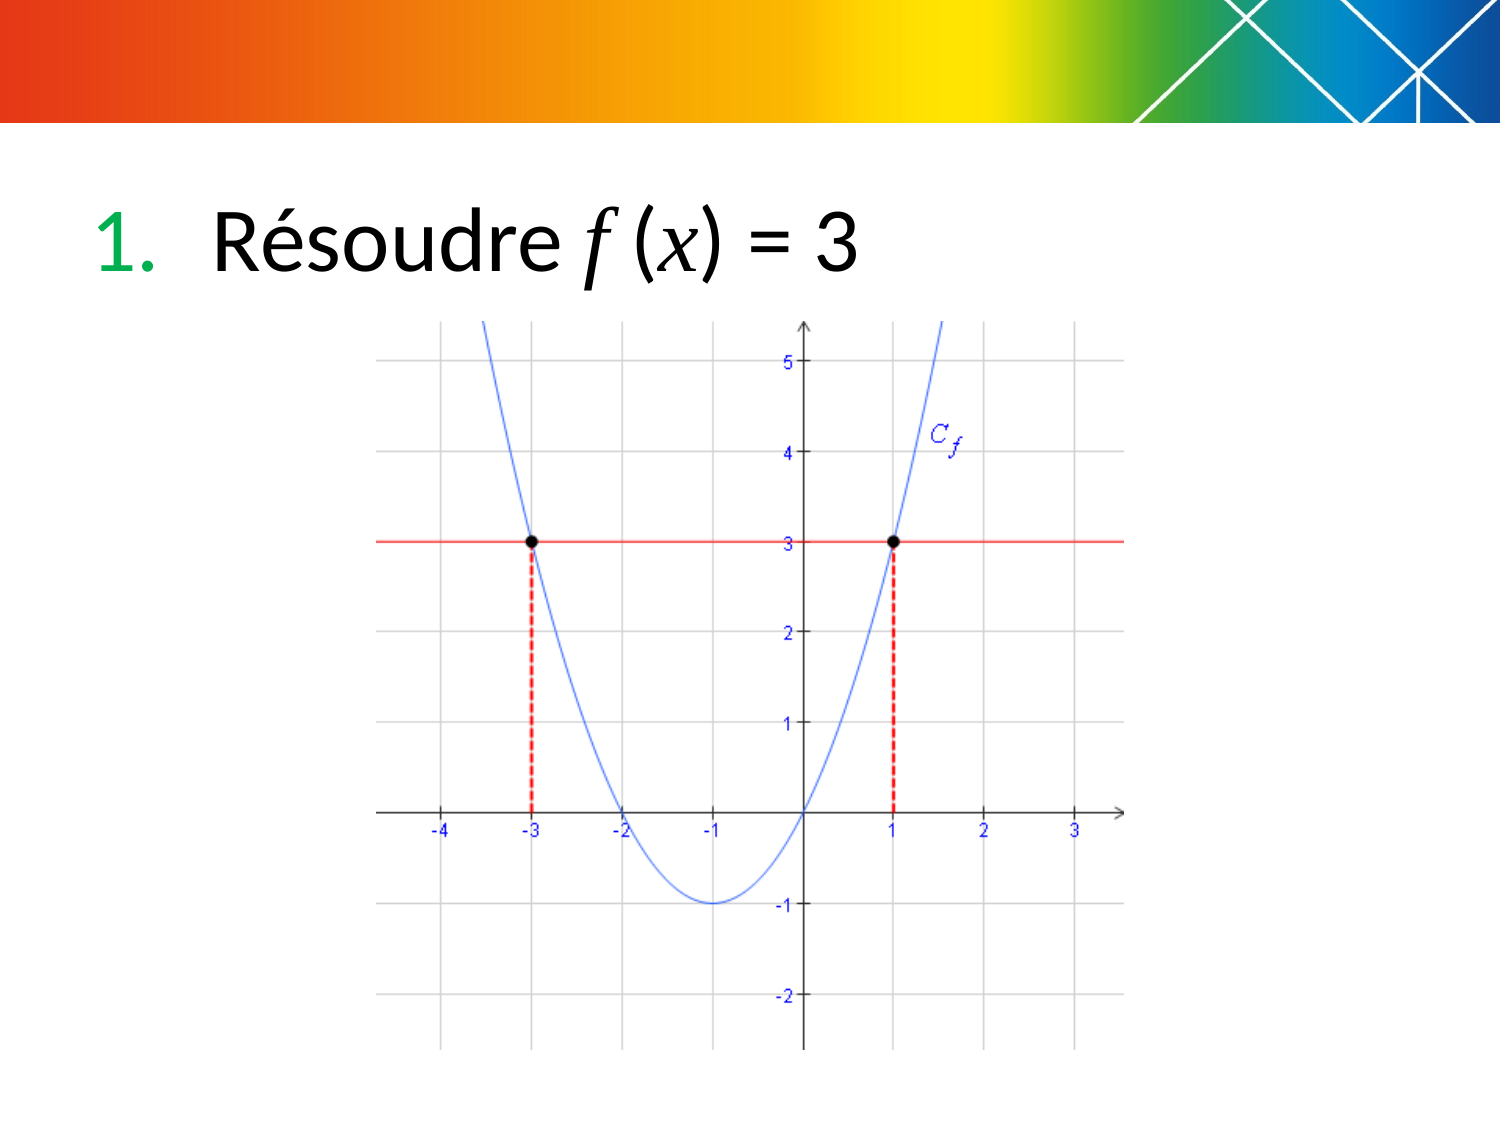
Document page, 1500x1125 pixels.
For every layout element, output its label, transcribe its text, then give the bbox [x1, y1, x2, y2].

text_box [376, 321, 1124, 1050]
title Résoudre f (x) = 3 [75, 163, 1426, 305]
picture [0, 0, 1359, 123]
picture [1340, 0, 1500, 123]
